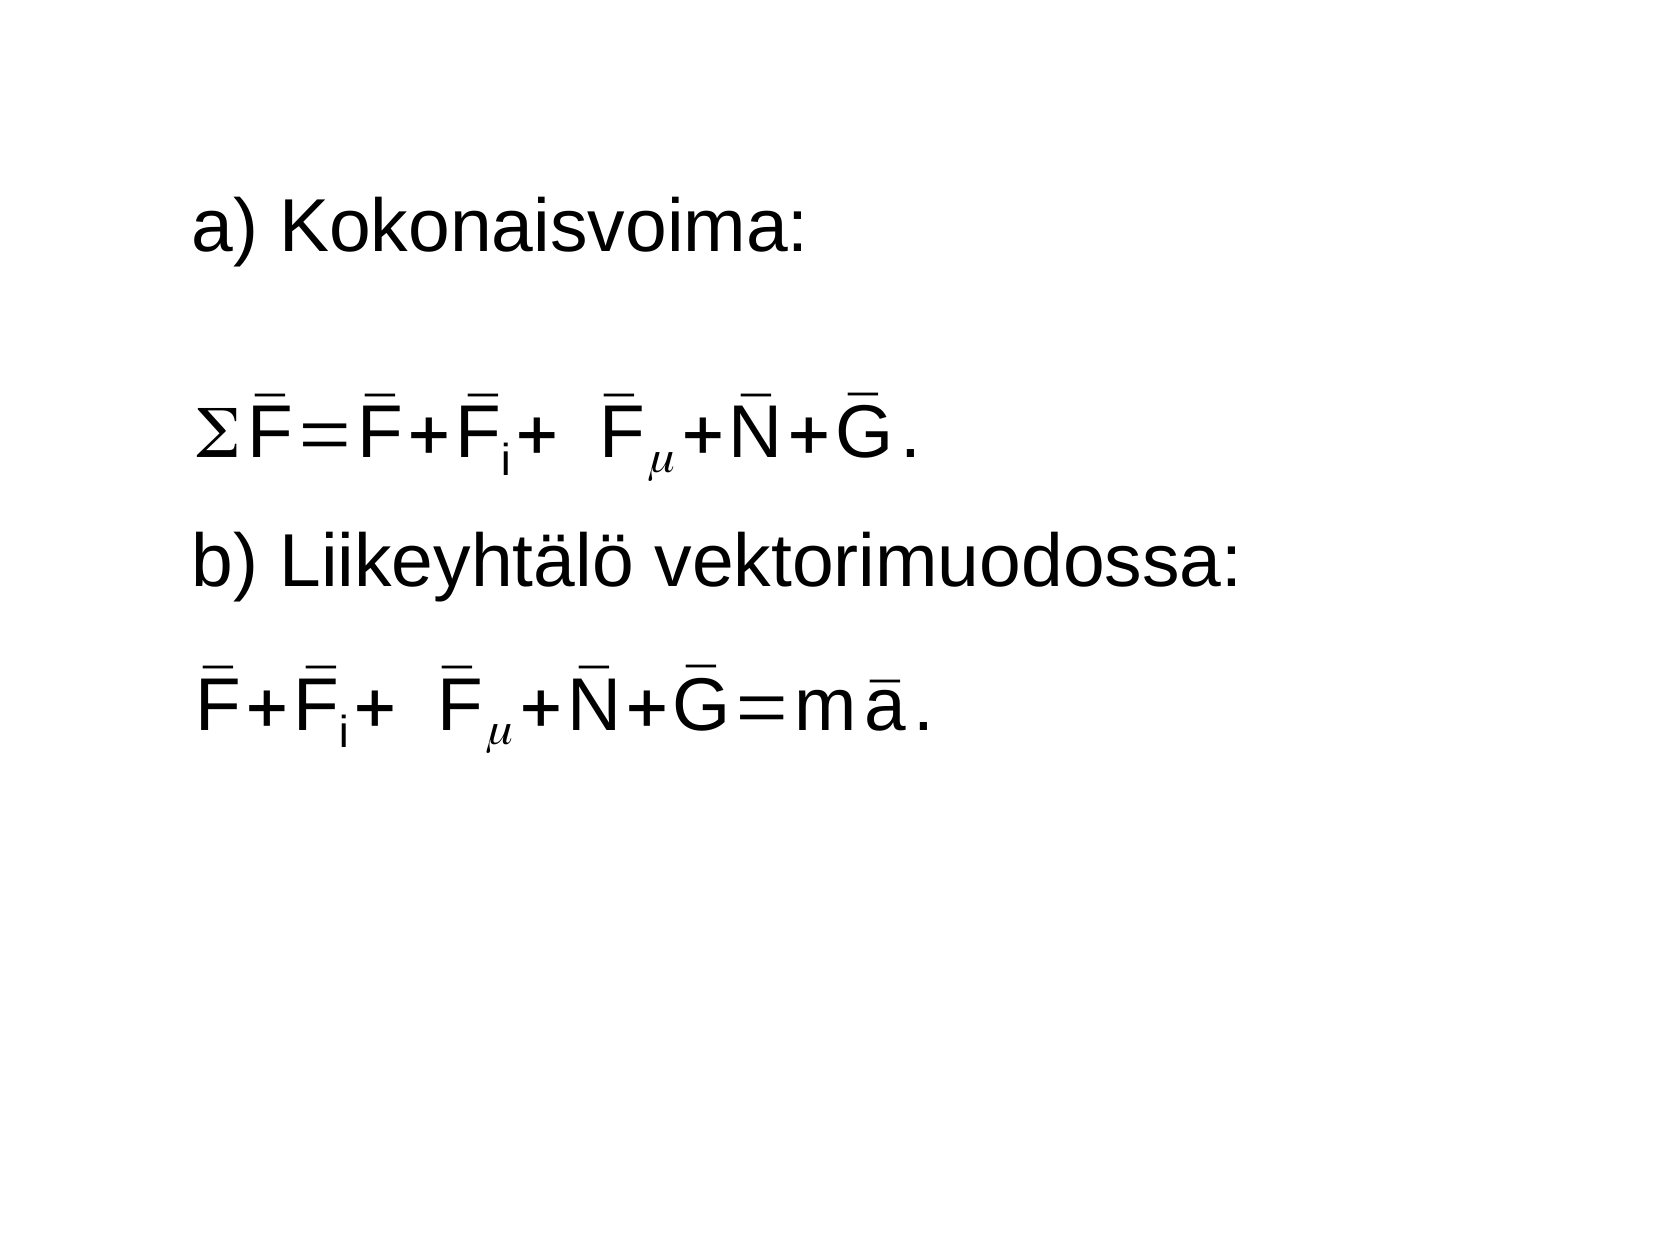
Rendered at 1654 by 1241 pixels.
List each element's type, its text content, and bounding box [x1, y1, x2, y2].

text_box a) Kokonaisvoima: b) Liikeyhtälö vektorimuodossa: [177, 177, 1548, 946]
chart [187, 388, 928, 486]
chart [188, 661, 942, 758]
